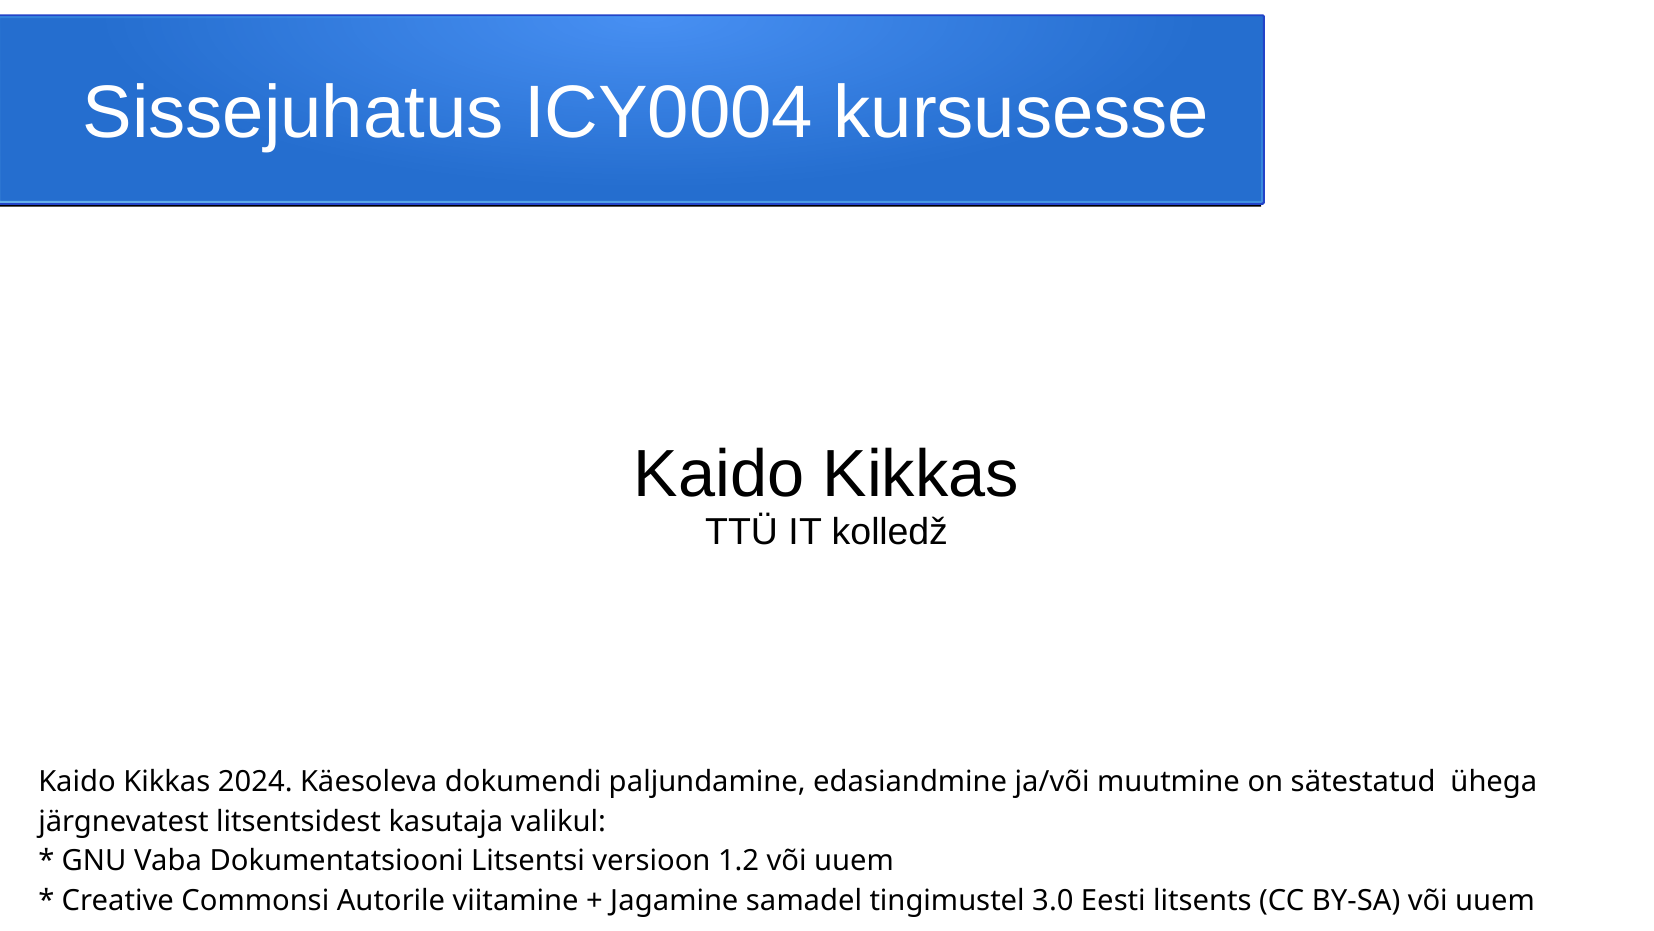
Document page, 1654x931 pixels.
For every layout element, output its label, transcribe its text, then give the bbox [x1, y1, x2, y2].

text_box Kaido Kikkas 2024. Käesoleva dokumendi paljundamine, edasiandmine ja/või muutmine on sätestatud ühega järgnevatest litsentsidest kasutaja valikul: * GNU Vaba Dokumentatsiooni Litsentsi versioon 1.2 või uuem * Creative Commonsi Autorile viitamine + Jagamine samadel tingimustel 3.0 Eesti litsents (CC BY-SA) või uuem [23, 752, 1594, 931]
title Sissejuhatus ICY0004 kursusesse [82, 35, 1235, 189]
subtitle Kaido Kikkas TTÜ IT kolledž [82, 224, 1571, 752]
